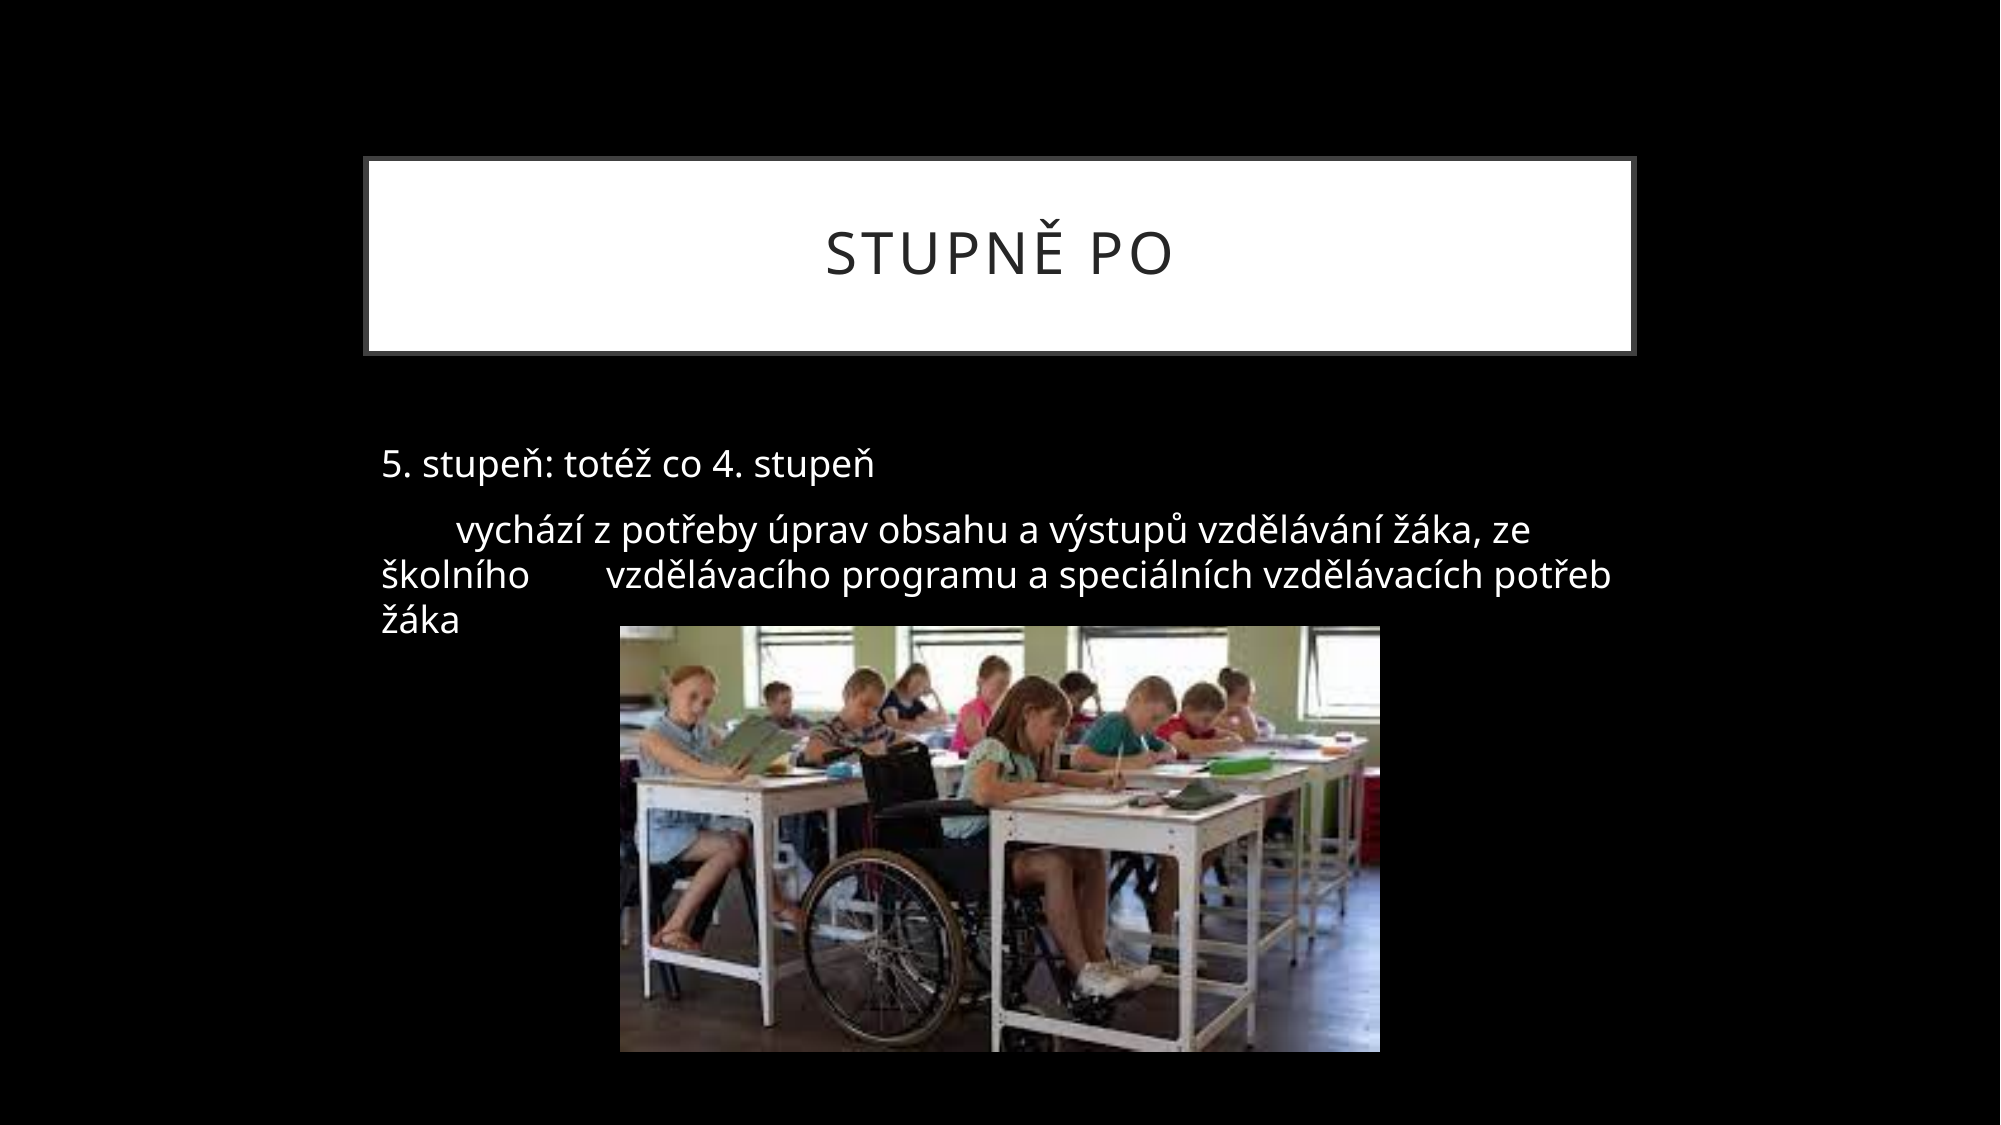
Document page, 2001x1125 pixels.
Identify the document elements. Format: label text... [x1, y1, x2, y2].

picture [620, 626, 1380, 1052]
title Stupně po [366, 158, 1634, 354]
list 5. stupeň: totéž co 4. stupeň vychází z potřeby úprav obsahu a výstupů vzdělávání žáka, ze školního vzdělávacího programu a speciálních vzdělávacích potřeb žáka [366, 432, 1634, 942]
